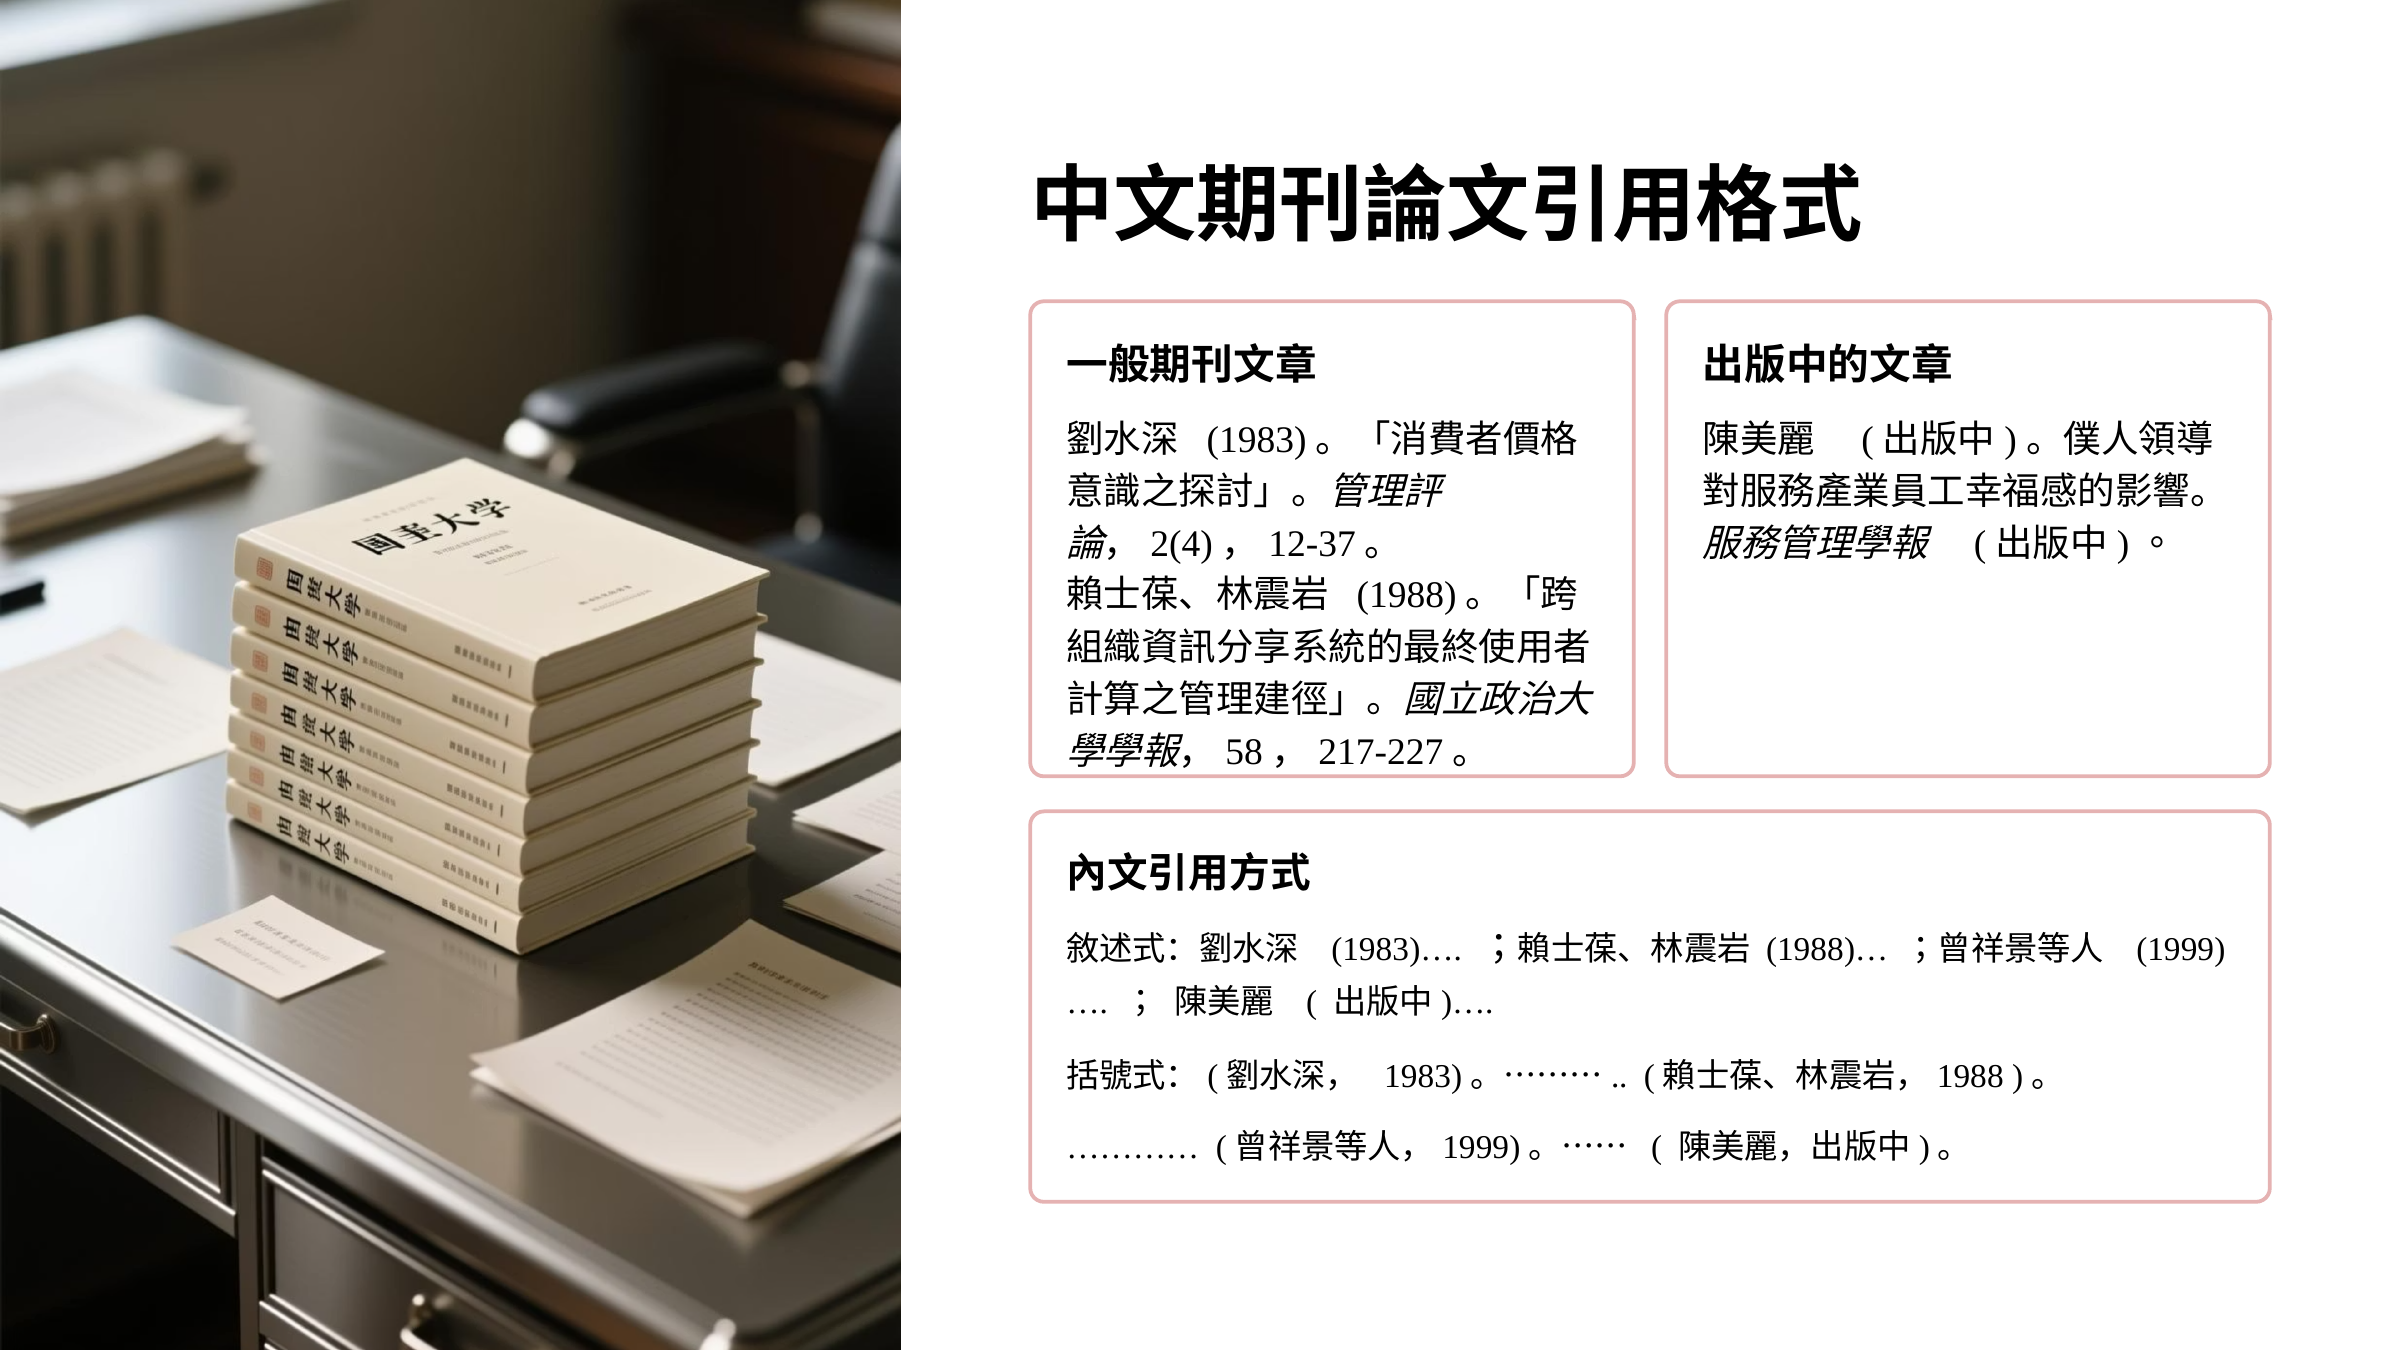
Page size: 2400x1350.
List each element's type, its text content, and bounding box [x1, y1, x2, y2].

text_box 一般期刊文章 [1066, 338, 1473, 389]
text_box [1030, 811, 2270, 1202]
text_box 劉水深 (1983)。「消費者價格意識之探討」。管理評論，2(4)，12-37。 [1066, 408, 1597, 512]
text_box [1030, 301, 1634, 777]
text_box 賴士葆、林震岩 (1988)。「跨組織資訊分享系統的最終使用者計算之管理建徑」。國立政治大學學報，58，217-227。 [1066, 563, 1597, 772]
text_box ………… (曾祥景等人，1999)。…… ( 陳美麗，出版中)。 [1066, 1113, 2233, 1166]
text_box 括號式：(劉水深， 1983)。……….. (賴士葆、林震岩，1988 )。 [1066, 1042, 2233, 1094]
text_box 內文引用方式 [1066, 845, 1473, 896]
text_box [1666, 301, 2270, 777]
text_box 敘述式：劉水深 (1983)…. ；賴士葆、林震岩 (1988)… ；曾祥景等人 (1999)…. ； 陳美麗 ( 出版中)…. [1066, 916, 2233, 1020]
picture [0, 0, 901, 1350]
text_box 中文期刊論文引用格式 [1030, 151, 1844, 252]
text_box 陳美麗 (出版中)。僕人領導對服務產業員工幸福感的影響。服務管理學報 (出版中)。 [1703, 408, 2234, 564]
text_box 出版中的文章 [1703, 338, 2110, 389]
text_box 中文期刊論文引用格式 [1836, 187, 1844, 227]
